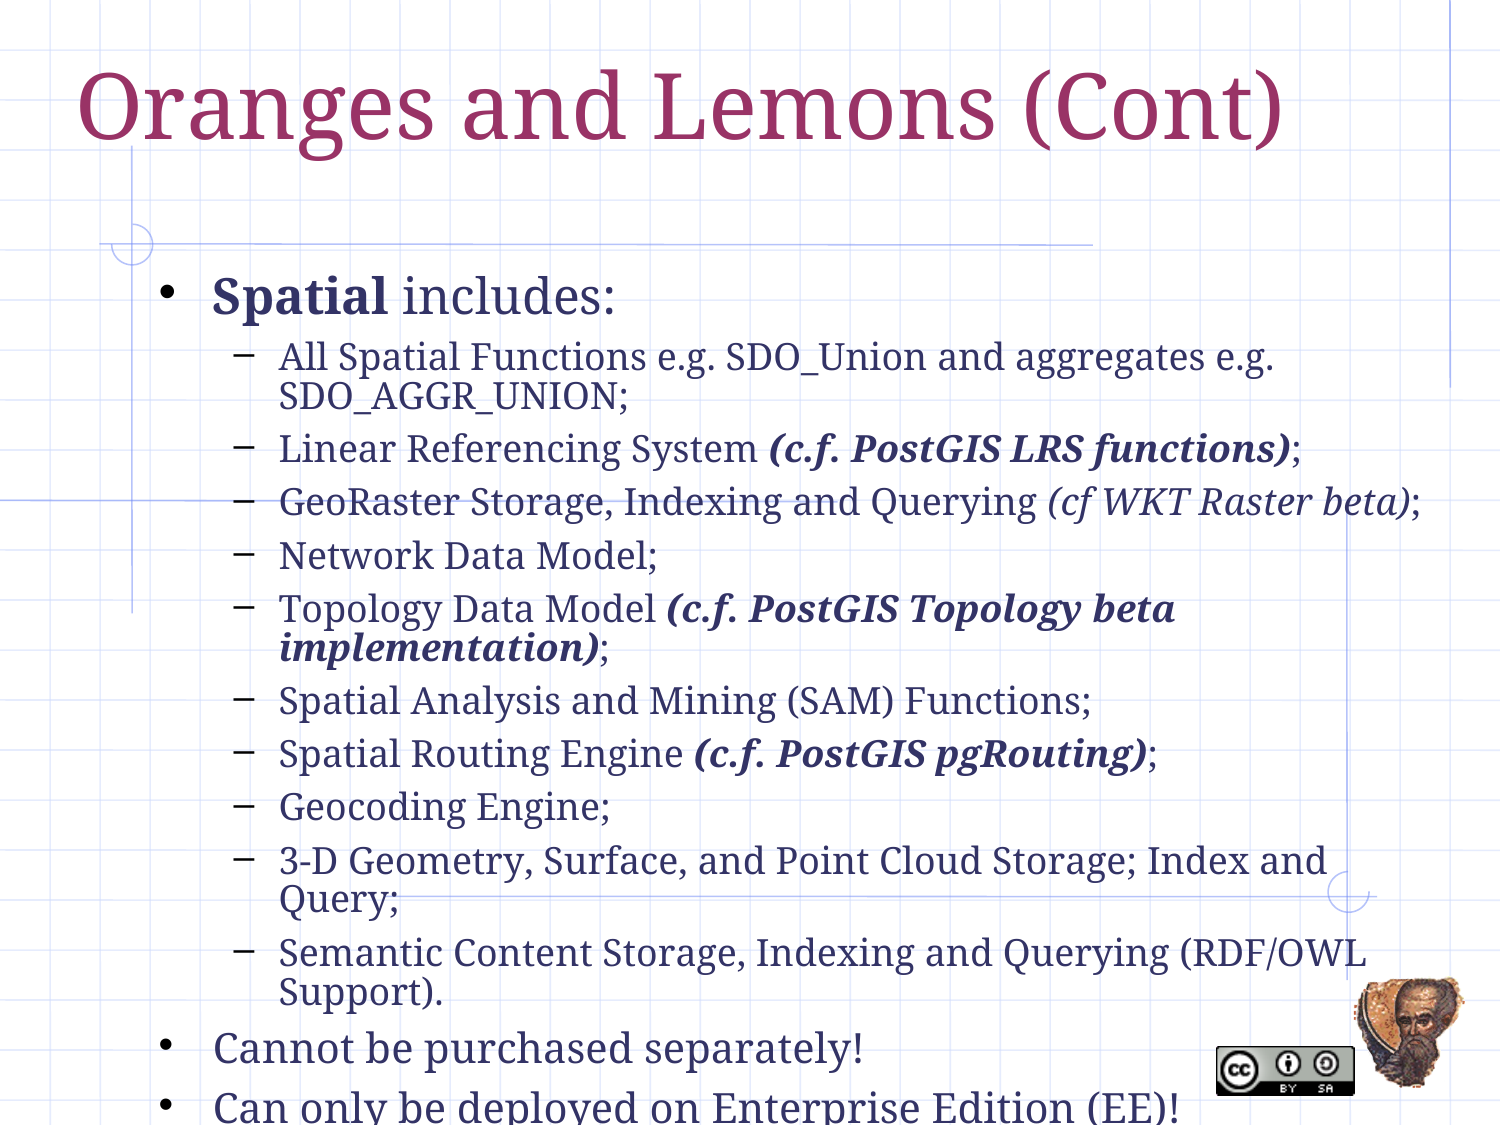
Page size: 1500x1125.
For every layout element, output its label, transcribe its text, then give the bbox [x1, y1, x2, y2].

picture [1216, 976, 1465, 1096]
title Oranges and Lemons (Cont) [74, 45, 1424, 177]
list Spatial includes: All Spatial Functions e.g. SDO_Union and aggregates e.g. SDO_AGGR_UNION; Linear Referencing System (c.f. PostGIS LRS functions); GeoRaster Storage, Indexing and Querying (cf WKT Raster beta); Network Data Model; Topology Data Model (c.f. PostGIS Topology beta implementation); Spatial Analysis and Mining (SAM) Functions; Spatial Routing Engine (c.f. PostGIS pgRouting); Geocoding Engine; 3-D Geometry, Surface, and Point Cloud Storage; Index and Query; Semantic Content Storage, Indexing and Querying (RDF/OWL Support). Cannot be purchased separately! Can only be deployed on Enterprise Edition (EE)! [158, 273, 1443, 1063]
